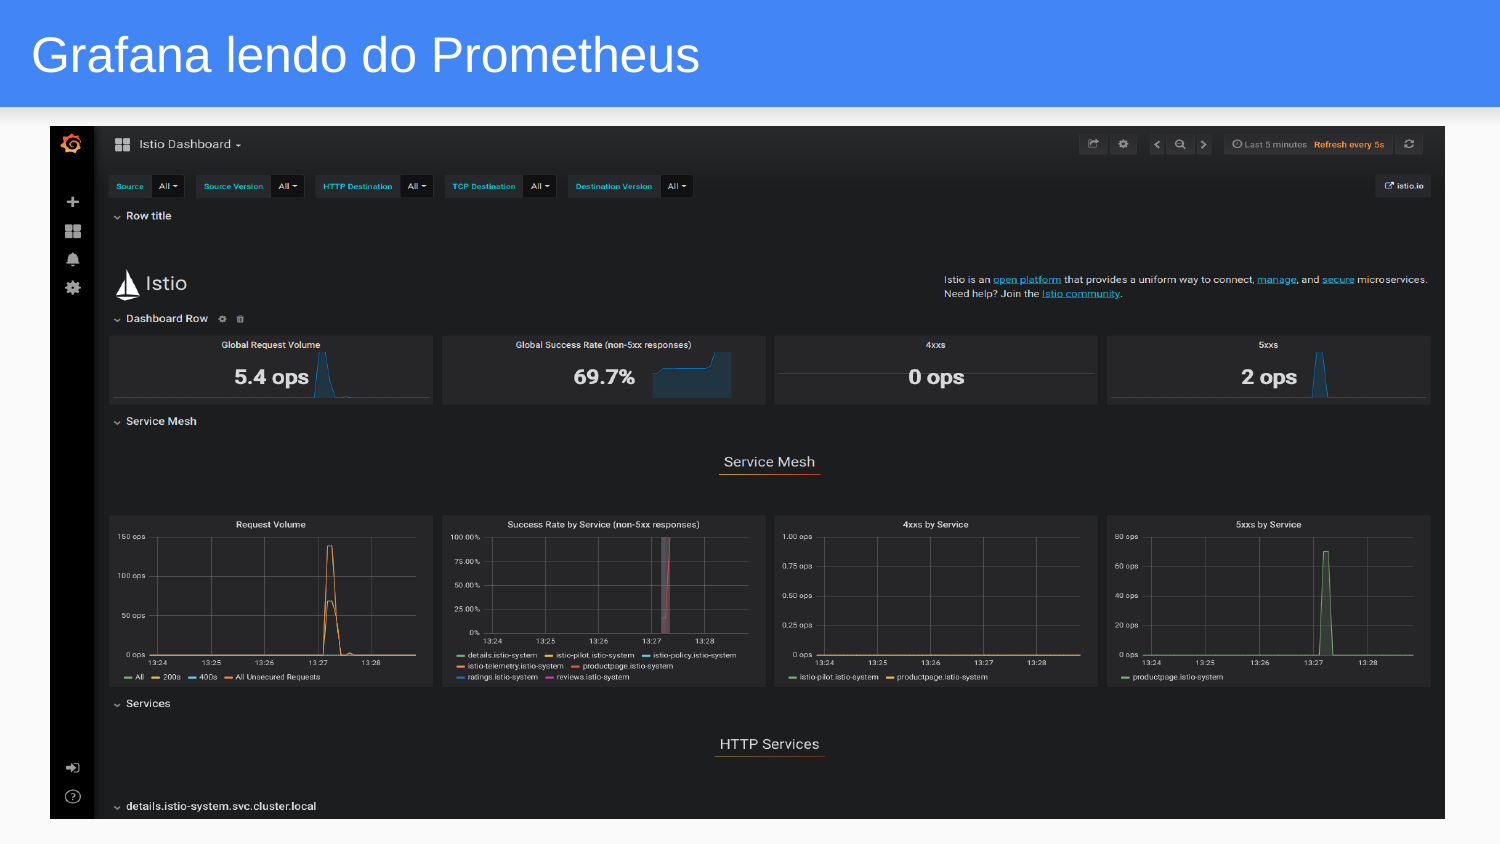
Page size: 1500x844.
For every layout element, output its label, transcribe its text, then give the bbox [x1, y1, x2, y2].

picture [50, 126, 1445, 819]
title Grafana lendo do Prometheus [16, 2, 1464, 102]
